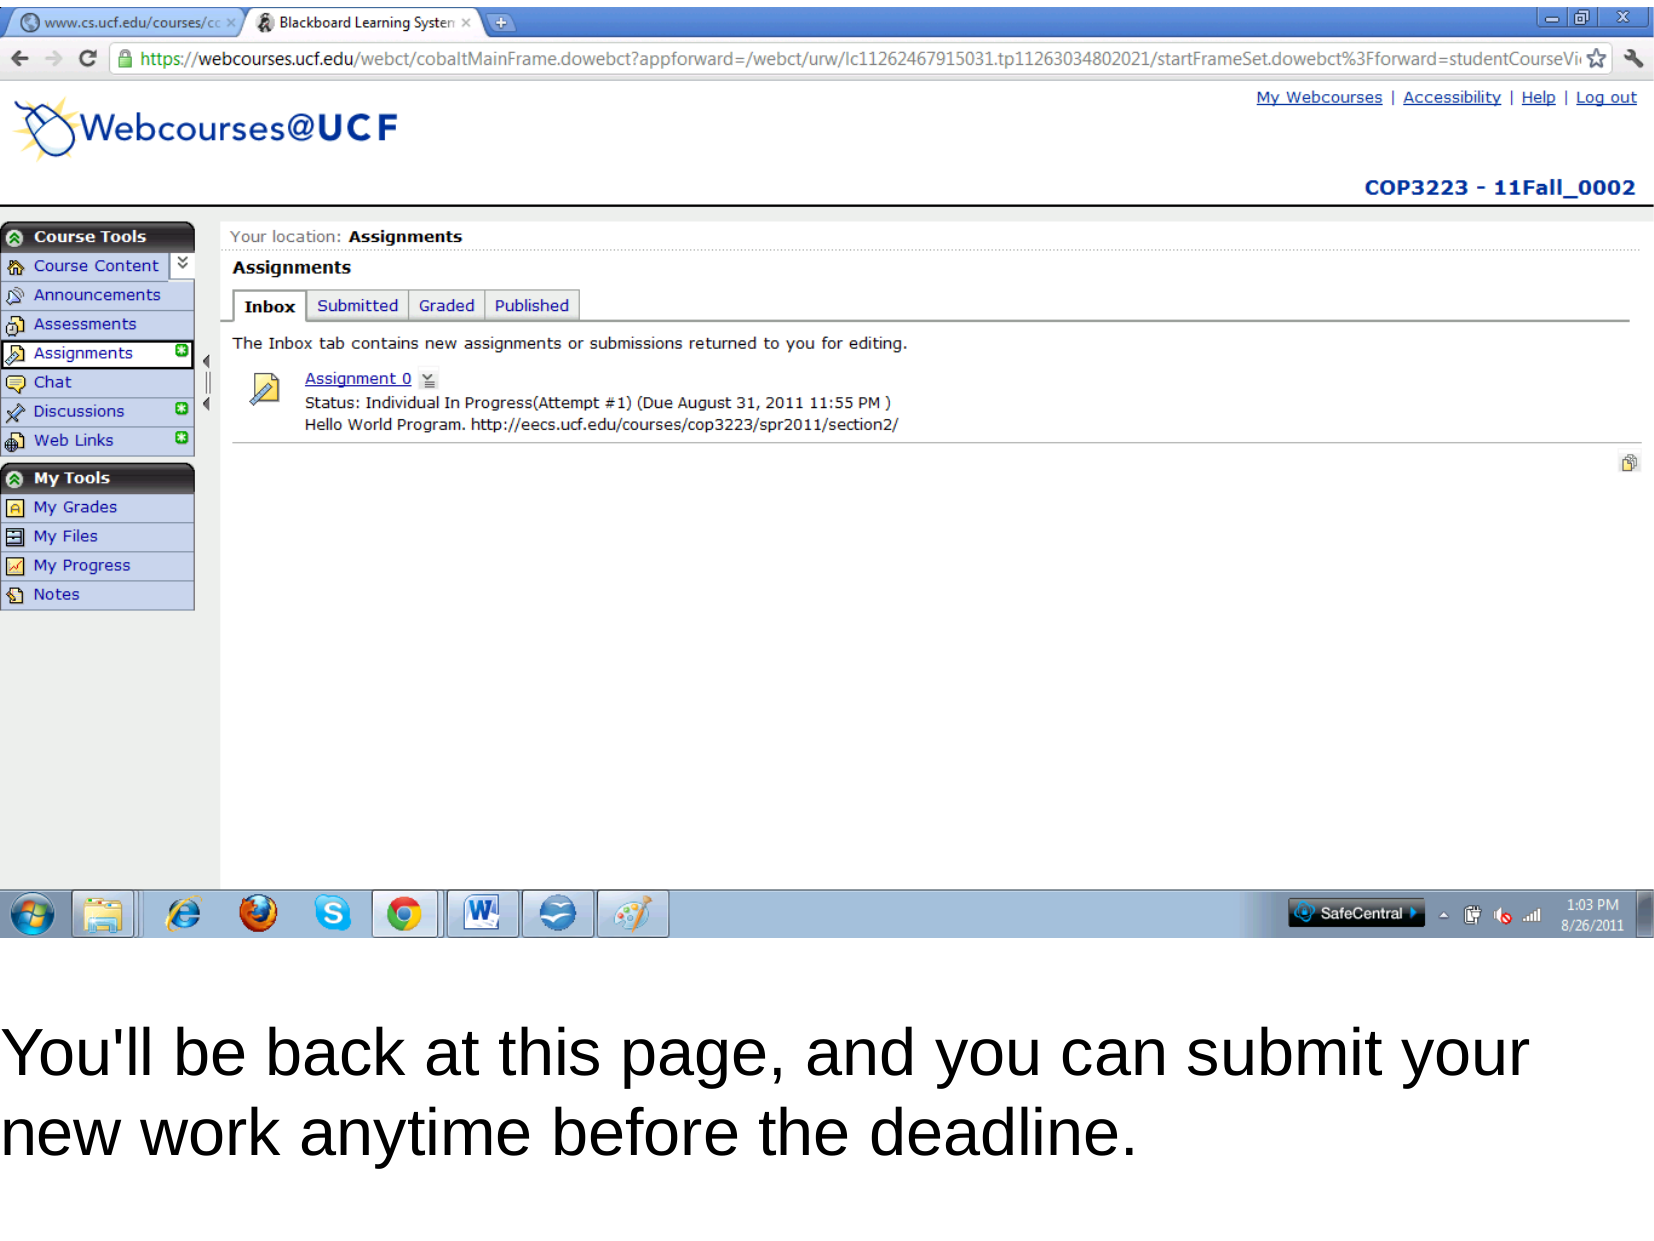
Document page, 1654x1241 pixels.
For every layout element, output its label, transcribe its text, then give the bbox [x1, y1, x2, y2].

picture [0, 7, 1654, 938]
text_box You'll be back at this page, and you can submit your new work anytime before the deadline. [0, 937, 1651, 1241]
